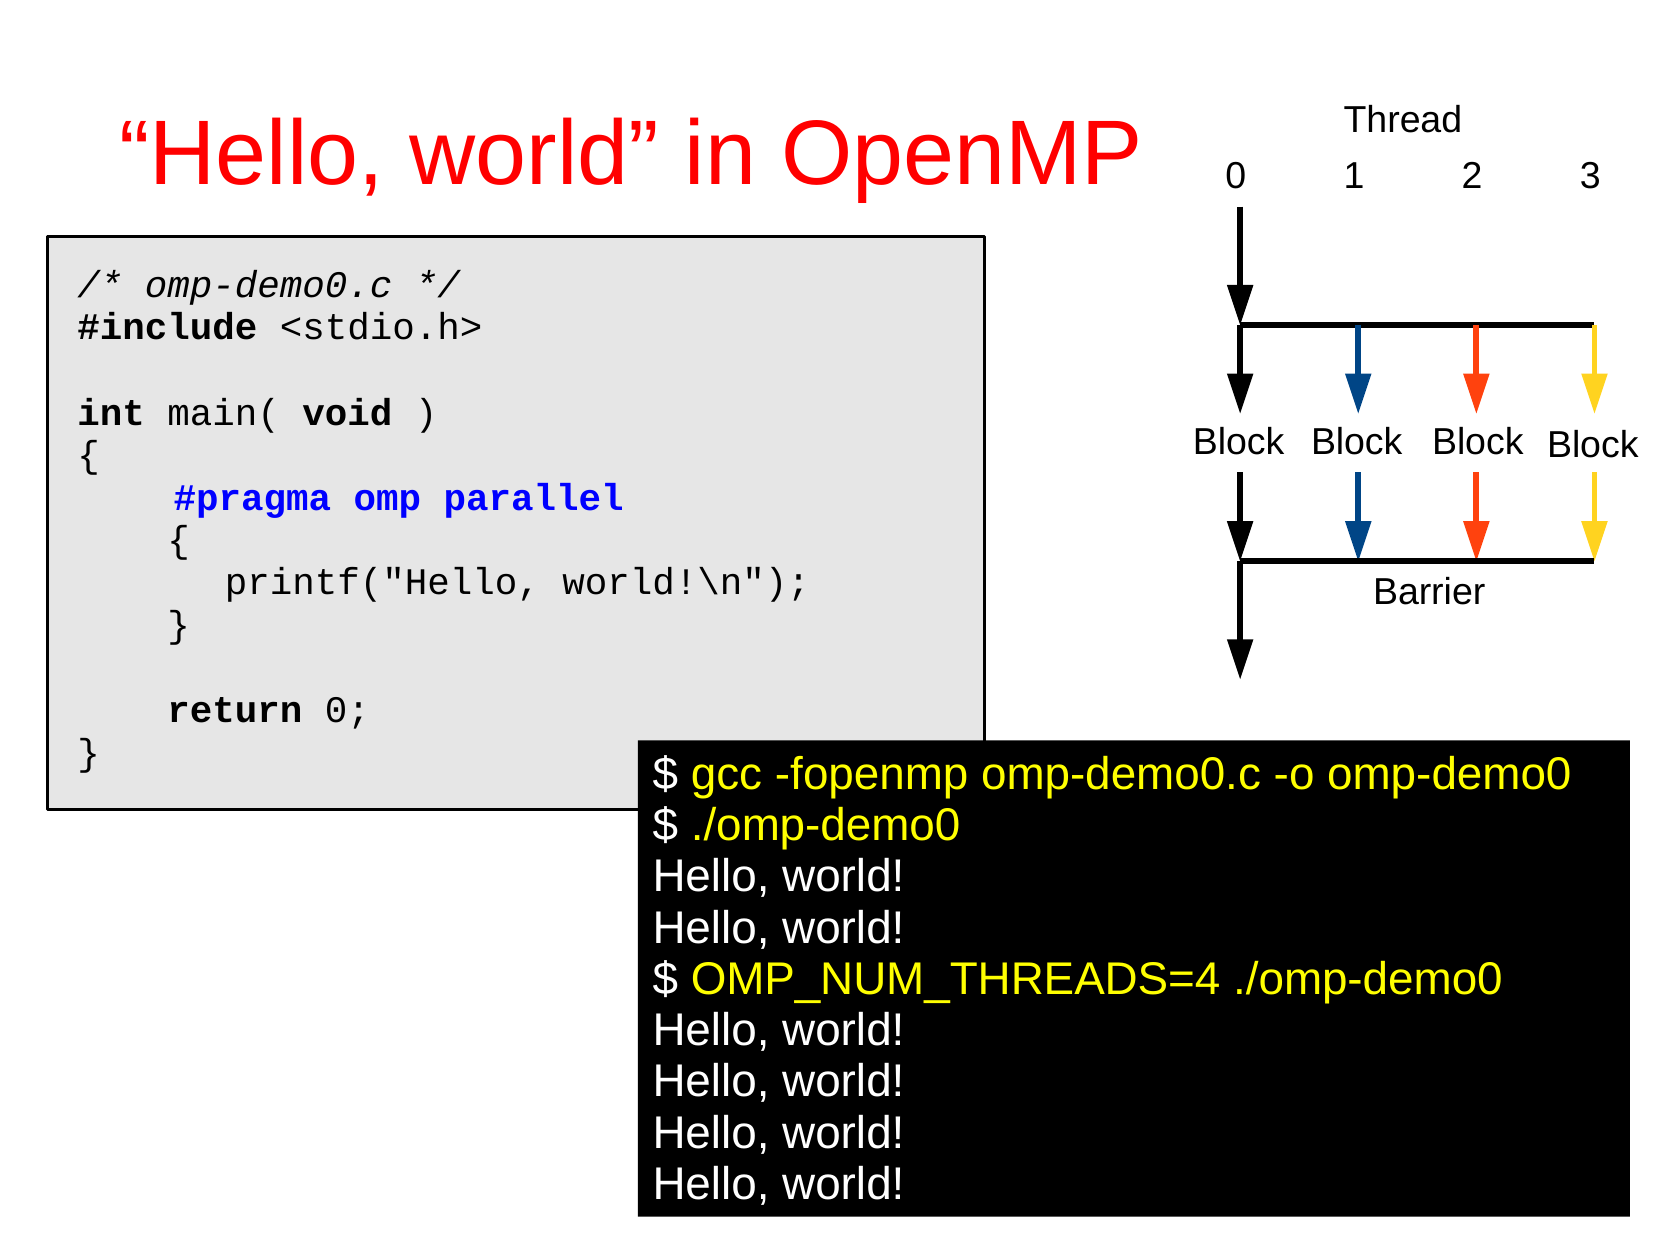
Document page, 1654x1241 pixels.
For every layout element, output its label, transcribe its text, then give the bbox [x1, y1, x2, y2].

text_box Block [1178, 413, 1296, 471]
text_box 3 [1564, 147, 1616, 205]
text_box Block [1532, 415, 1654, 473]
text_box $ gcc -fopenmp omp-demo0.c -o omp-demo0 $ ./omp-demo0 Hello, world! Hello, world! $ OMP_NUM_THREADS=4 ./omp-demo0 Hello, world! Hello, world! Hello, world! Hello, world! [637, 740, 1630, 1217]
text_box 2 [1446, 147, 1498, 205]
text_box Thread [1328, 90, 1477, 148]
text_box 0 [1210, 147, 1262, 205]
title “Hello, world” in OpenMP [82, 49, 1182, 257]
text_box 1 [1328, 148, 1380, 205]
text_box Barrier [1358, 563, 1501, 621]
text_box Block [1417, 413, 1539, 471]
text_box /* omp-demo0.c */ #include <stdio.h> int main( void ) { #pragma omp parallel { printf("Hello, world!\n"); } return 0; } [47, 236, 985, 810]
text_box Block [1296, 413, 1417, 471]
